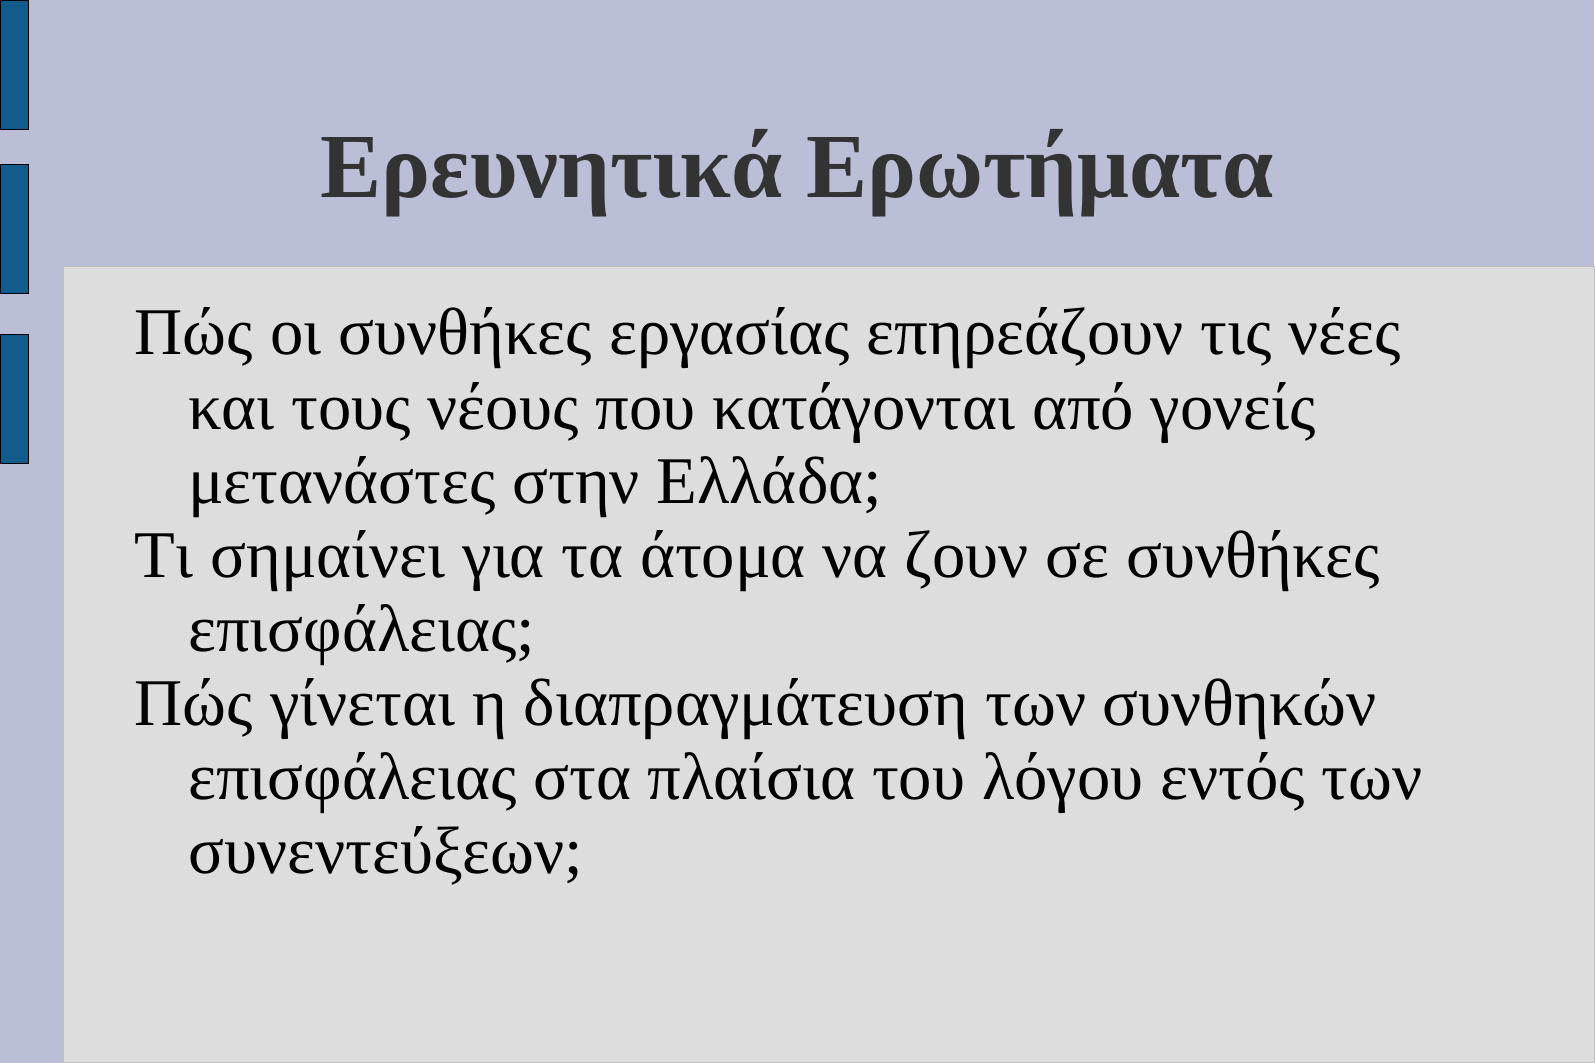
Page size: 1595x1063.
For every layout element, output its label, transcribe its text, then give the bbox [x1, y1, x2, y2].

title Ερευνητικά Ερωτήματα [117, 85, 1479, 249]
list Πώς οι συνθήκες εργασίας επηρεάζουν τις νέες και τους νέους που κατάγονται από γονείς μετανάστες στην Ελλάδα; Tι σημαίνει για τα άτομα να ζουν σε συνθήκες επισφάλειας; Πώς γίνεται η διαπραγμάτευση των συνθηκών επισφάλειας στα πλαίσια του λόγου εντός των συνεντεύξεων; [117, 295, 1479, 951]
